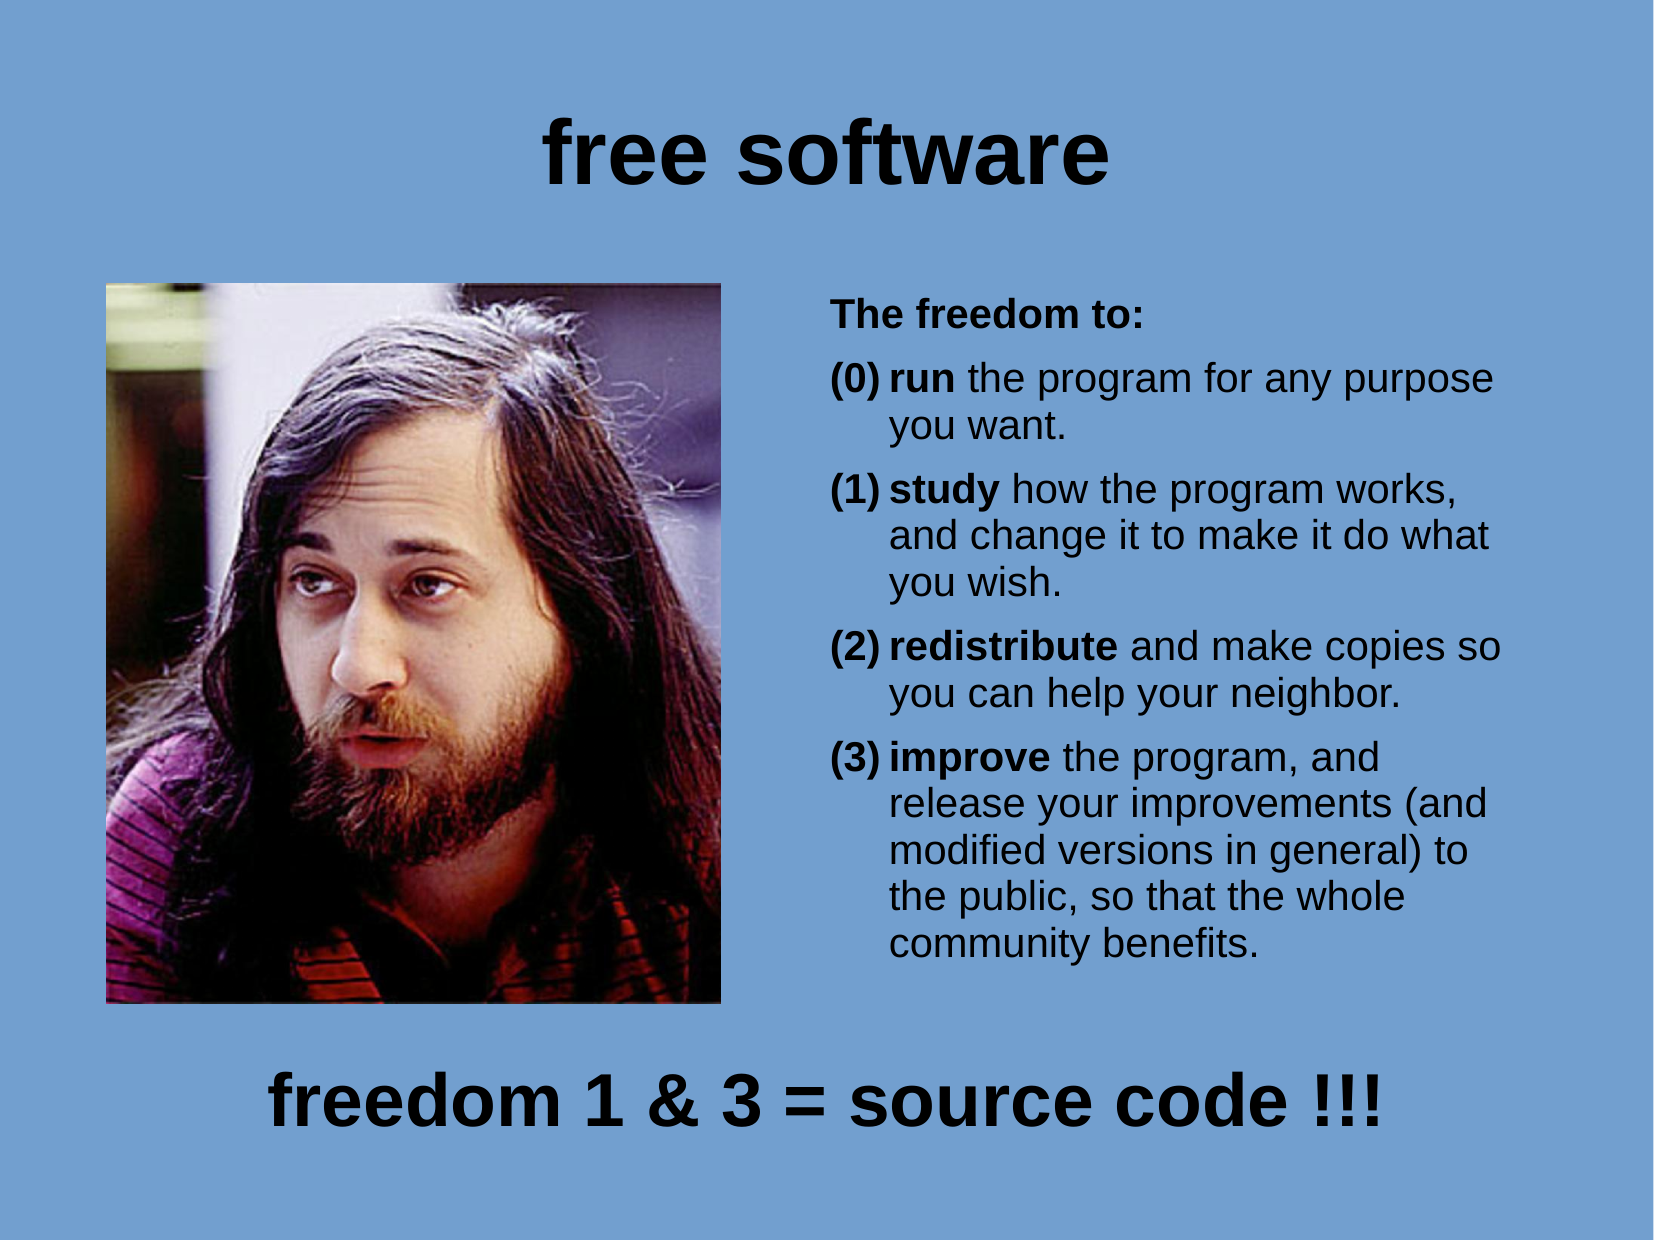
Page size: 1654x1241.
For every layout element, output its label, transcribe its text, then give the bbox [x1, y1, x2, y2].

title free software [82, 49, 1571, 257]
picture [106, 283, 721, 1004]
text_box The freedom to: run the program for any purpose you want. study how the program works, and change it to make it do what you wish. redistribute and make copies so you can help your neighbor. improve the program, and release your improvements (and modified versions in general) to the public, so that the whole community benefits. [814, 283, 1536, 981]
text_box freedom 1 & 3 = source code !!! [0, 1051, 1654, 1150]
